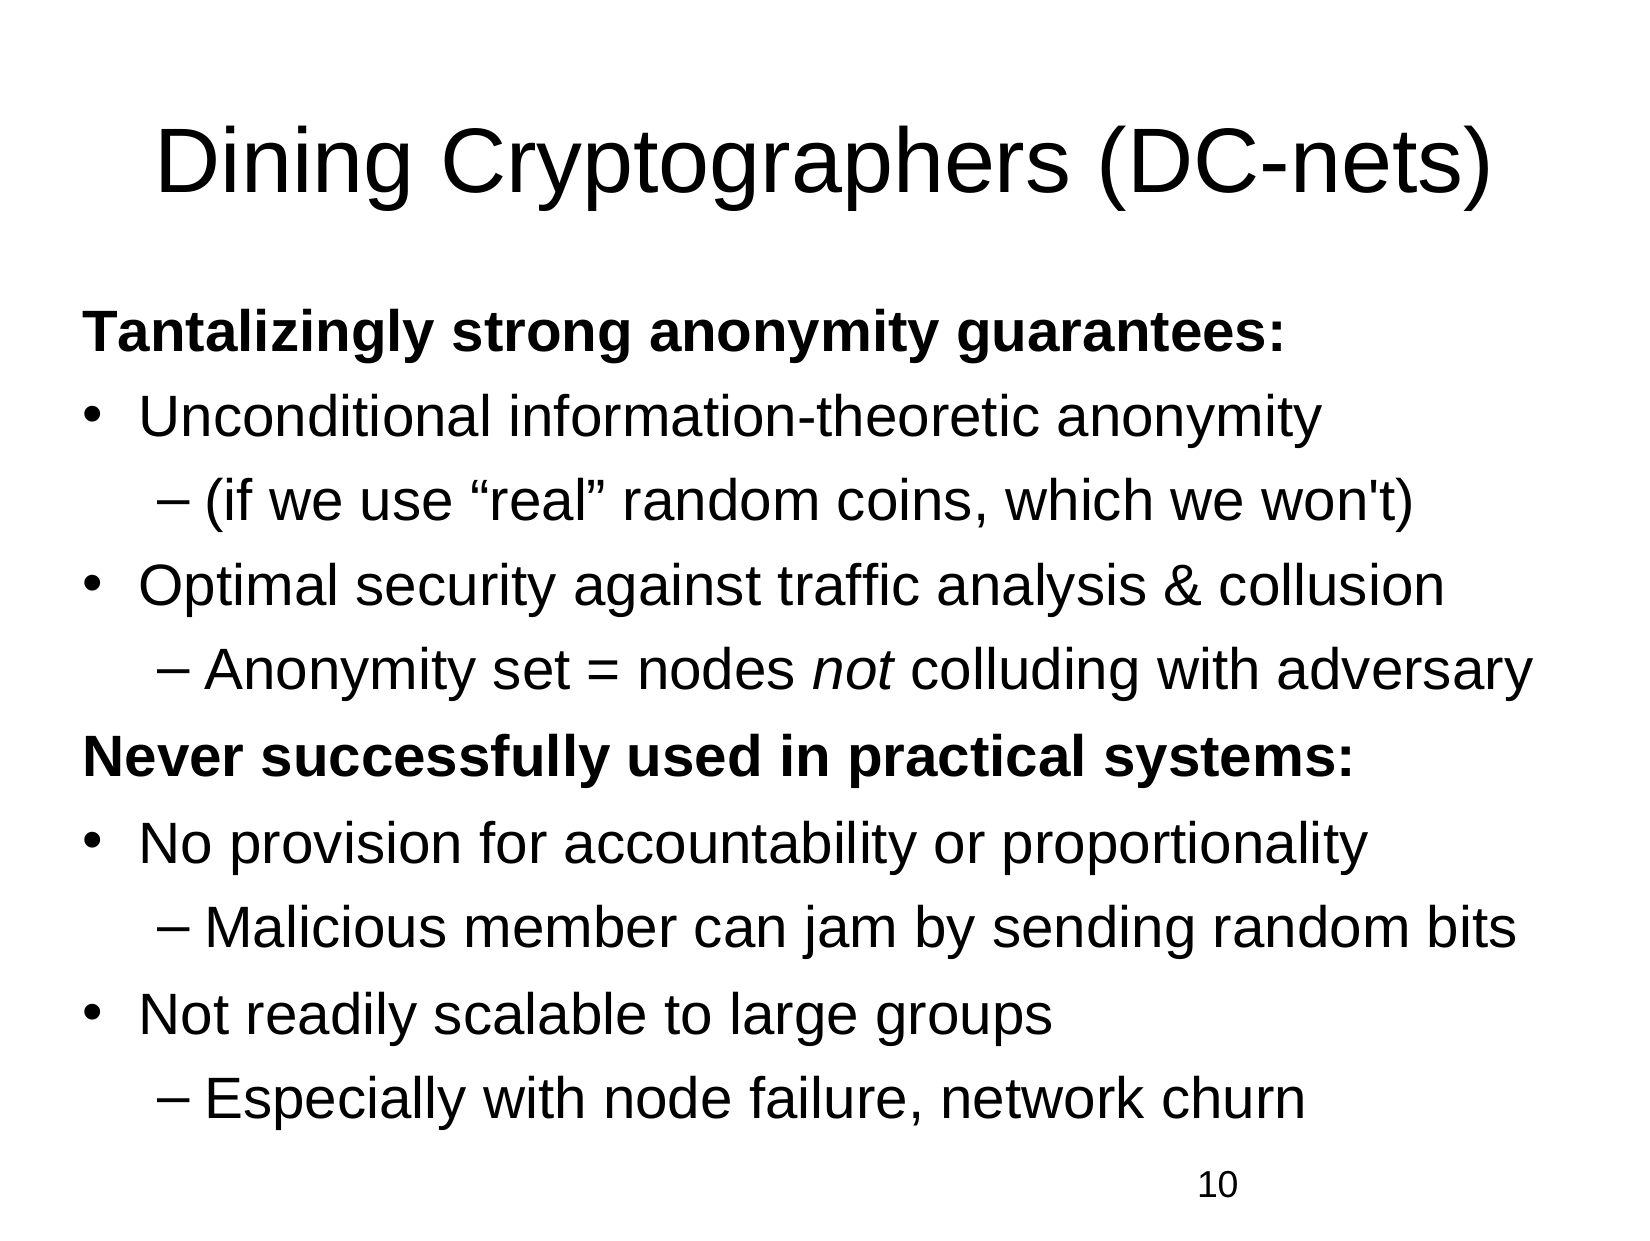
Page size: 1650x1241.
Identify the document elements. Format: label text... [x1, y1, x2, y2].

title Dining Cryptographers (DC-nets) [82, 57, 1568, 249]
list Tantalizingly strong anonymity guarantees: Unconditional information-theoretic anonymity (if we use “real” random coins, which we won't) Optimal security against traffic analysis & collusion Anonymity set = nodes not colluding with adversary Never successfully used in practical systems: No provision for accountability or proportionality Malicious member can jam by sending random bits Not readily scalable to large groups Especially with node failure, network churn [82, 289, 1568, 1131]
